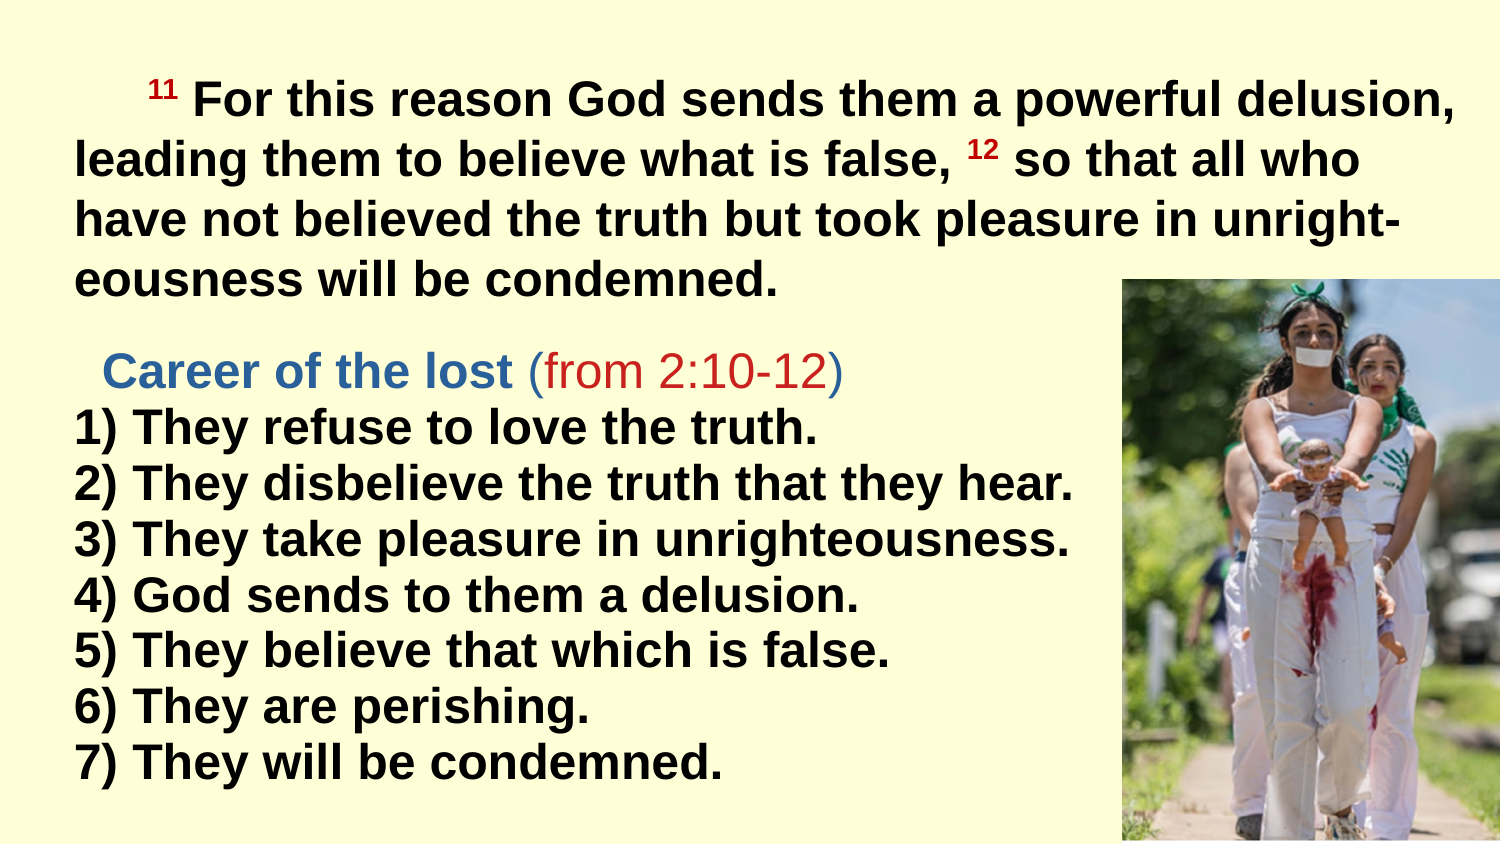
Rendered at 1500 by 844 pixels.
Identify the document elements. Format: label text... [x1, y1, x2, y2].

picture [1122, 279, 1500, 844]
text_box 11 For this reason God sends them a powerful delusion, leading them to believe what is false, 12 so that all who have not believed the truth but took pleasure in unright-eousness will be condemned. [59, 59, 1477, 315]
text_box Career of the lost (from 2:10-12) They refuse to love the truth. They disbelieve the truth that they hear. They take pleasure in unrighteousness. God sends to them a delusion. They believe that which is false. They are perishing. They will be condemned. [59, 336, 1123, 798]
